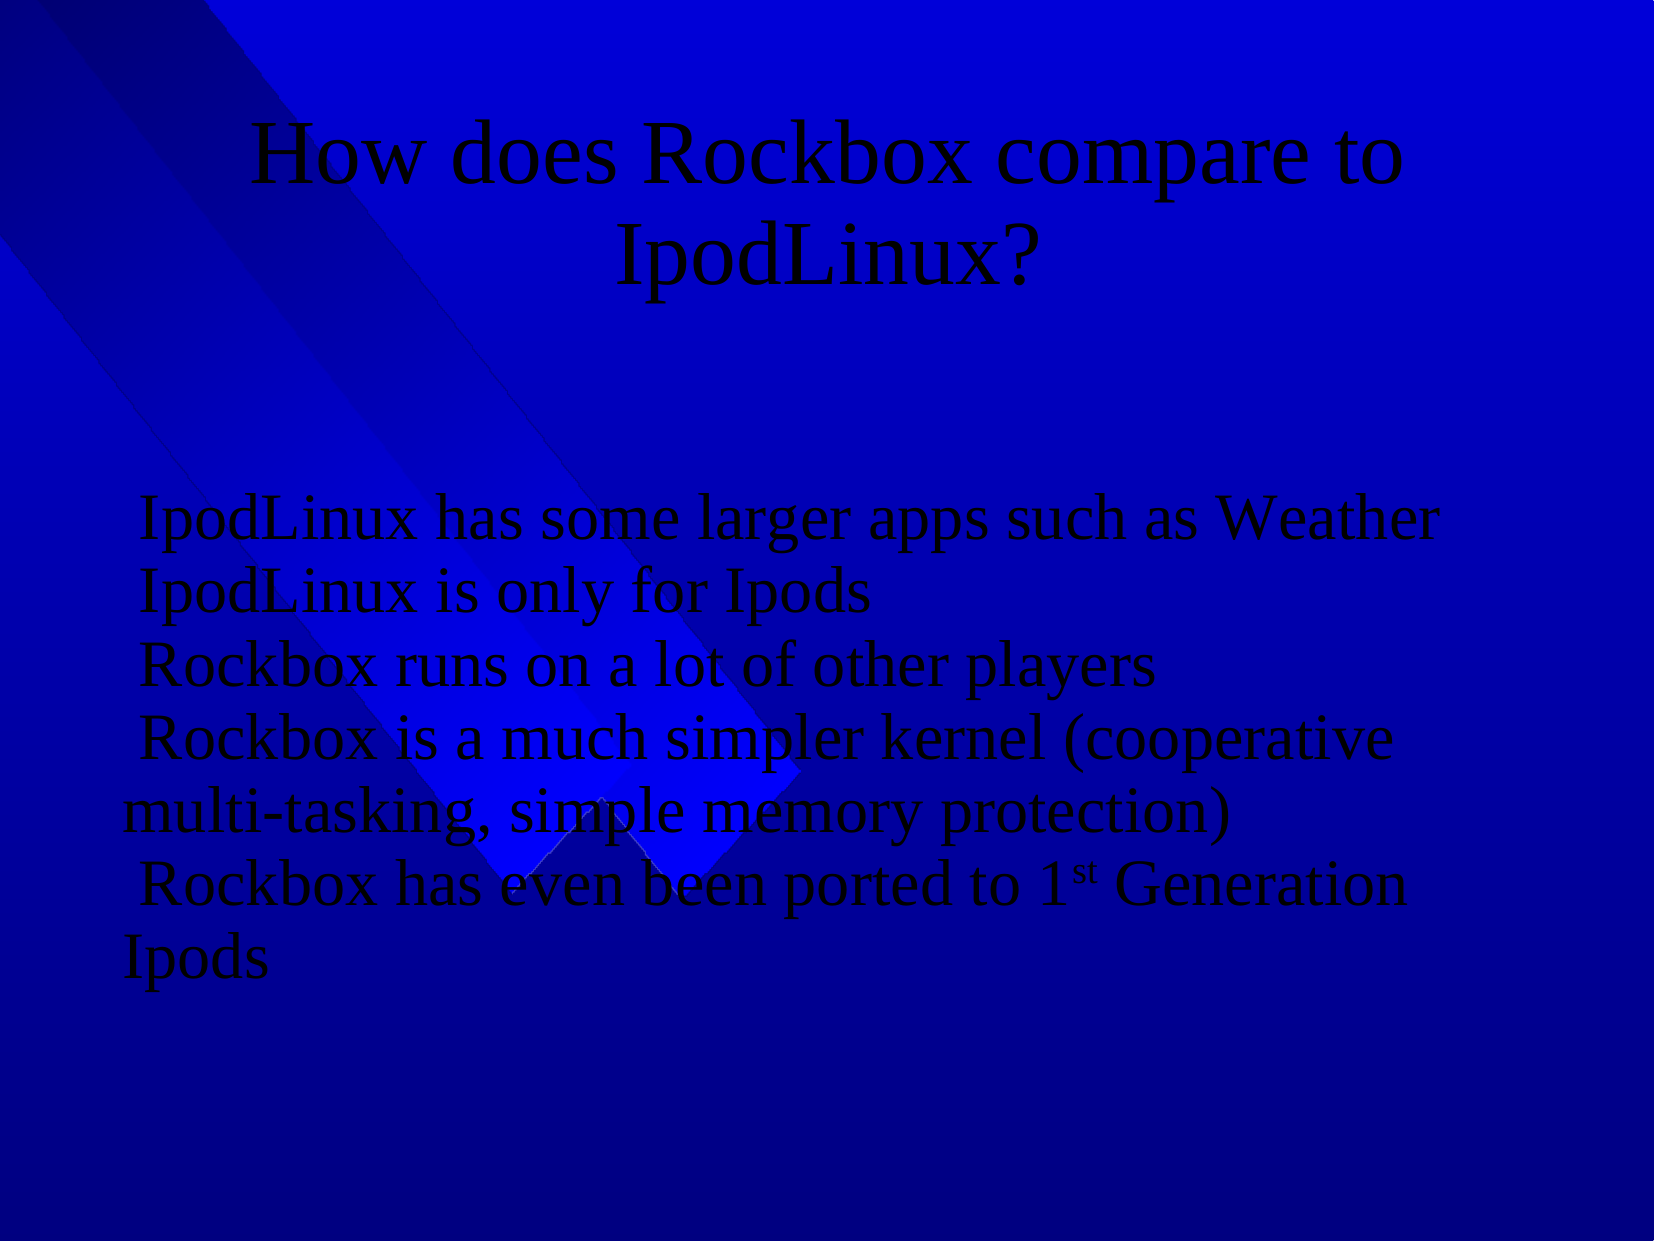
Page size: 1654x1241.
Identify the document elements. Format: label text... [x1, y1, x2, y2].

title How does Rockbox compare to IpodLinux? [122, 99, 1535, 307]
subtitle IpodLinux has some larger apps such as Weather IpodLinux is only for Ipods Rockbox runs on a lot of other players Rockbox is a much simpler kernel (cooperative multi-tasking, simple memory protection) Rockbox has even been ported to 1st Generation Ipods [122, 346, 1535, 1128]
